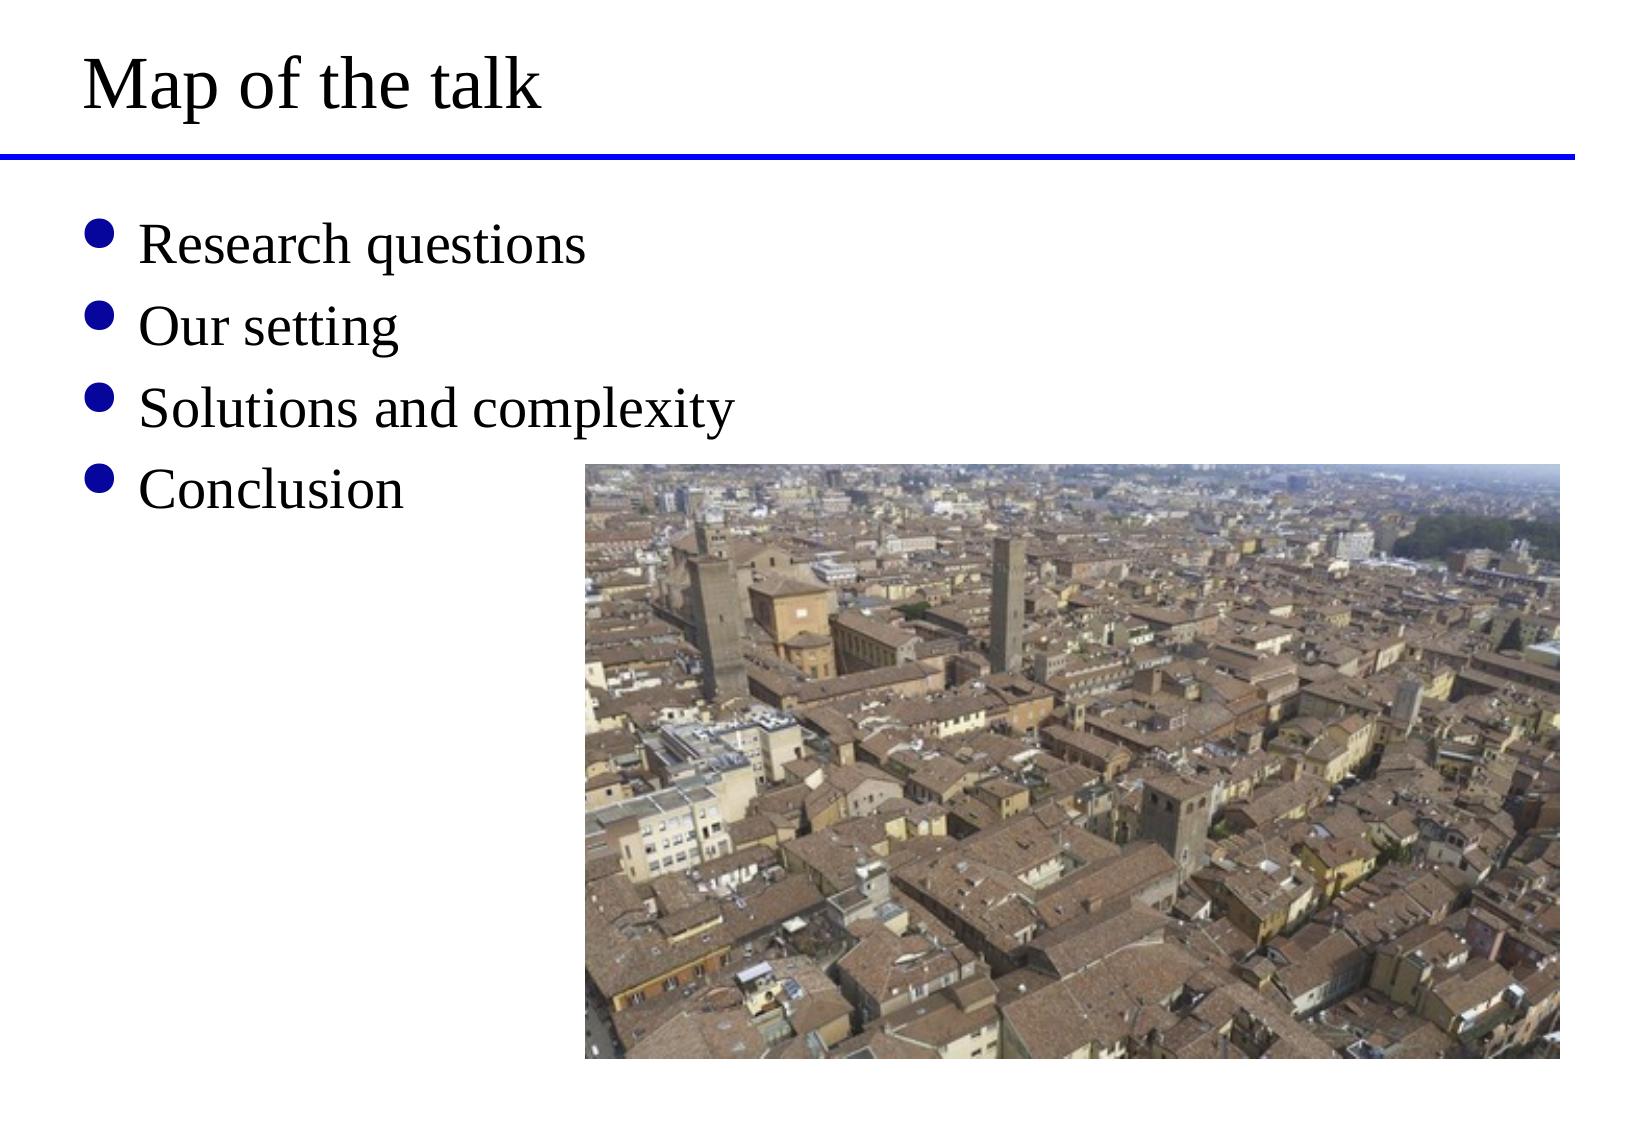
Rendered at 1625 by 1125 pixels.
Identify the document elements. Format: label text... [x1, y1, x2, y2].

picture [585, 464, 1560, 1059]
title Map of the talk [67, 27, 1544, 131]
list Research questions Our setting Solutions and complexity Conclusion [67, 198, 1546, 1061]
